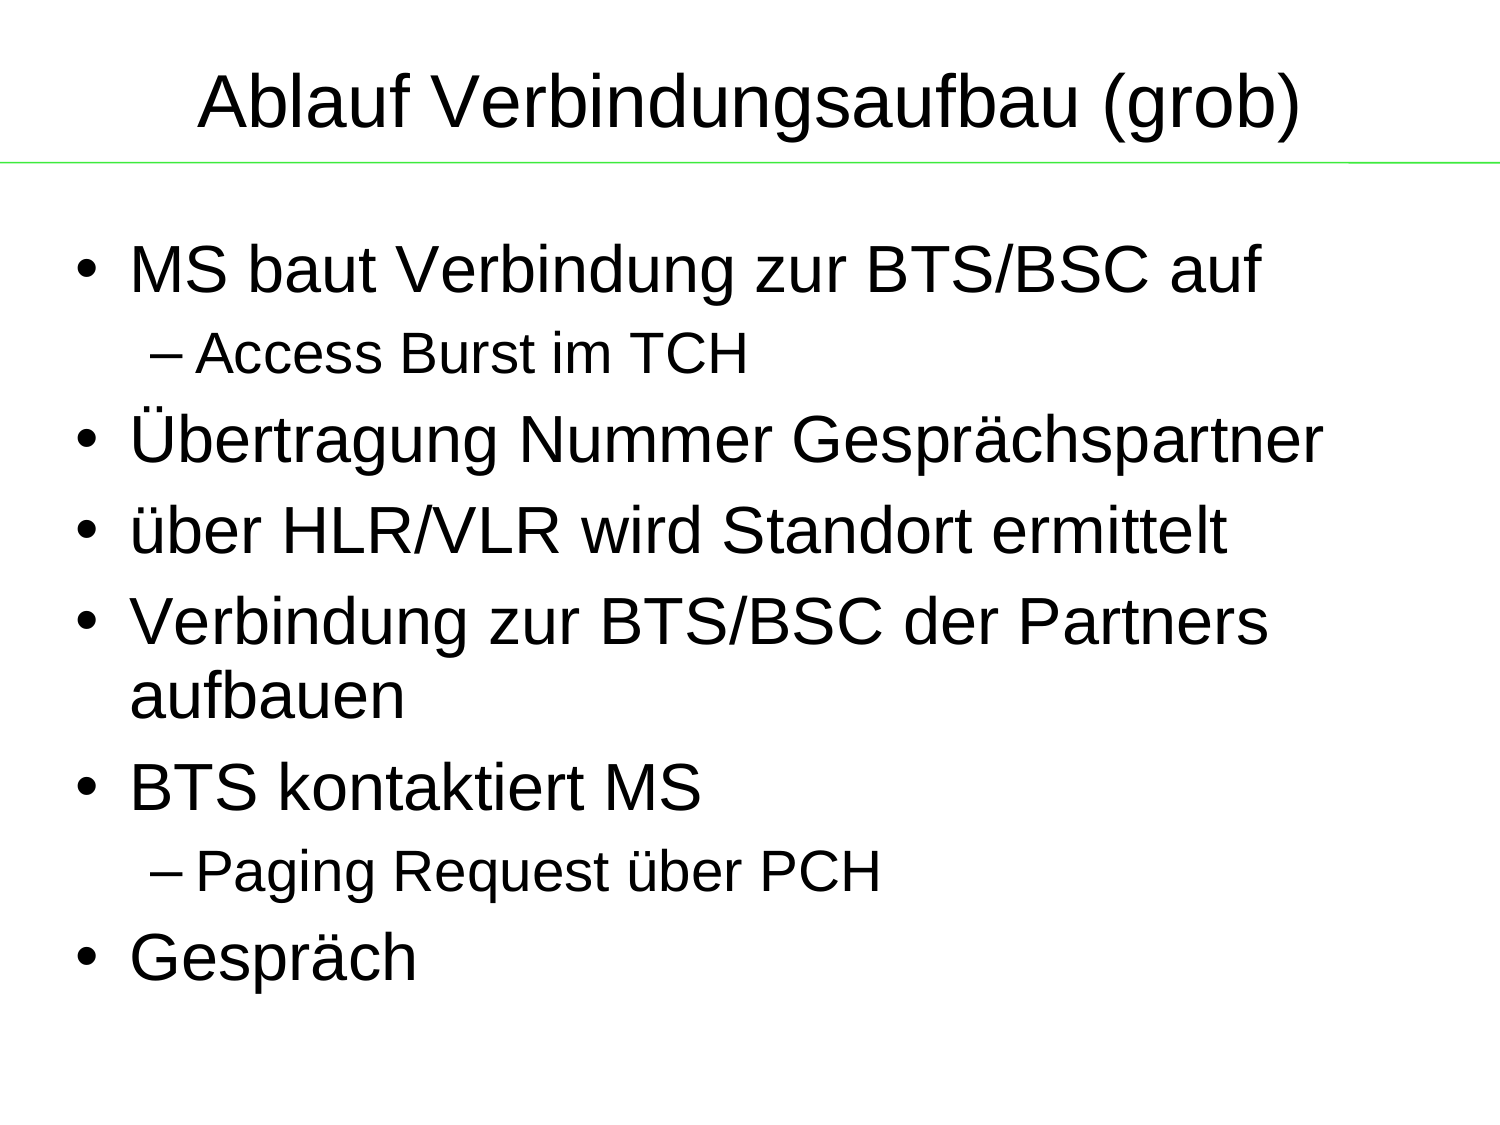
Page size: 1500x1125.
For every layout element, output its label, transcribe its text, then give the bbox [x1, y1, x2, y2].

title Ablauf Verbindungsaufbau (grob)‏ [75, 57, 1426, 148]
list MS baut Verbindung zur BTS/BSC auf Access Burst im TCH Übertragung Nummer Gesprächspartner über HLR/VLR wird Standort ermittelt Verbindung zur BTS/BSC der Partners aufbauen BTS kontaktiert MS Paging Request über PCH Gespräch [75, 232, 1426, 1002]
